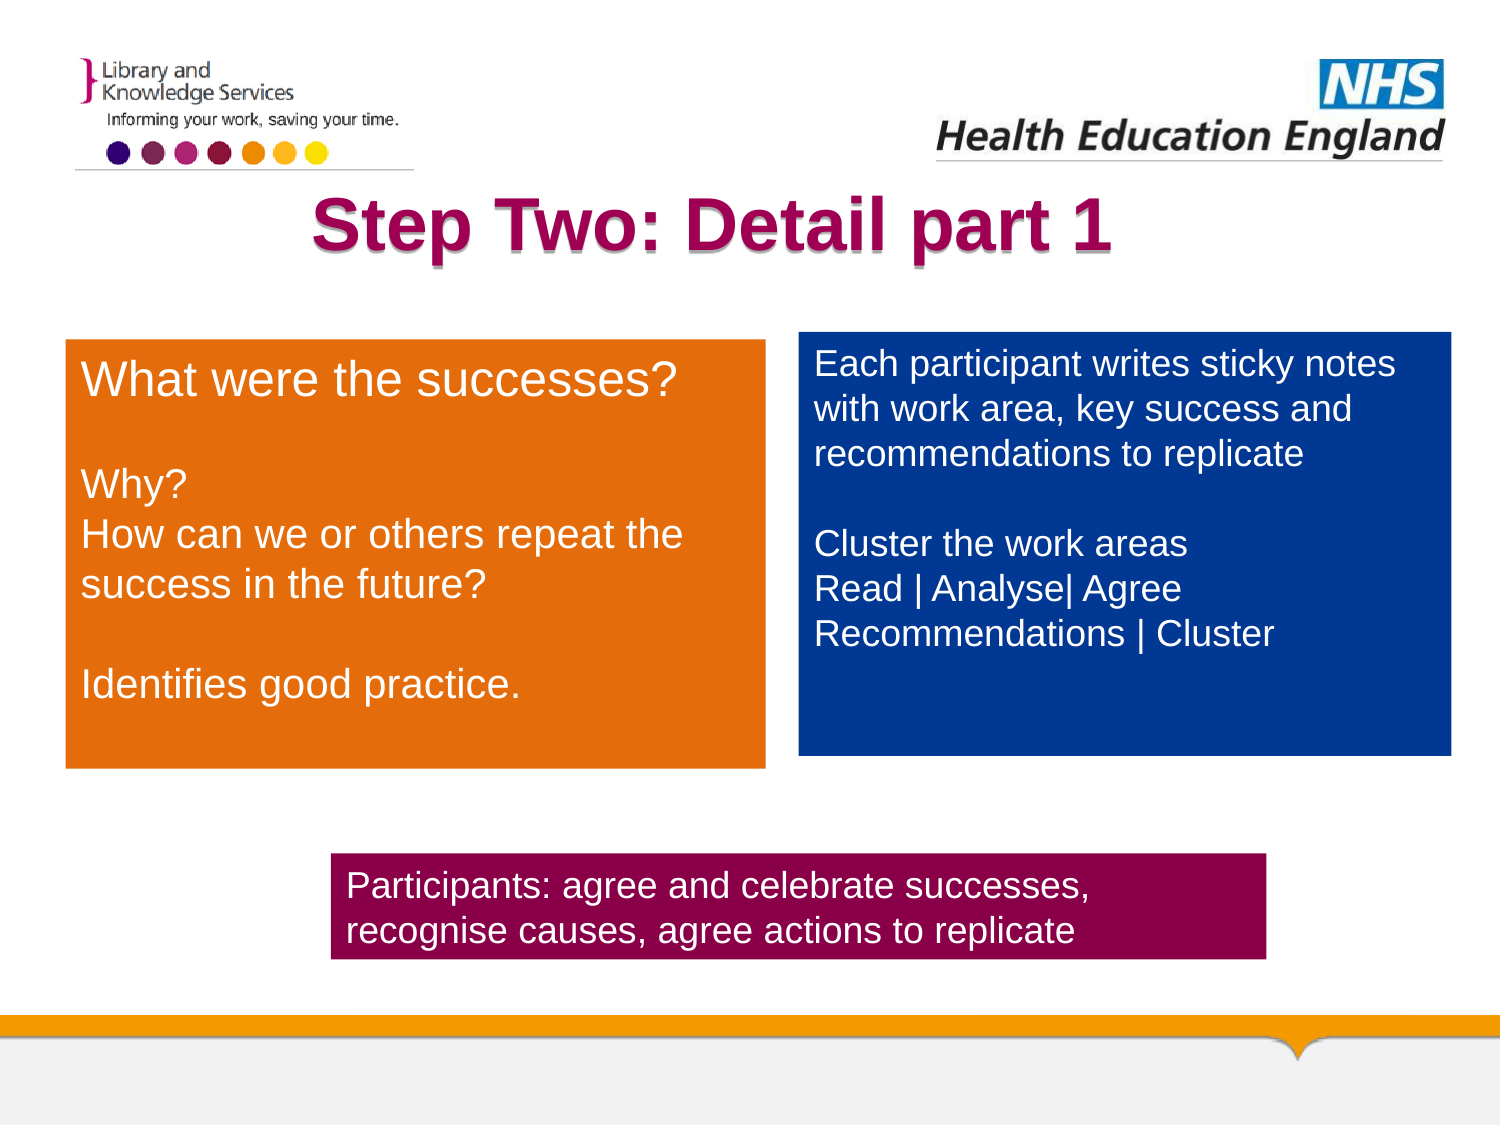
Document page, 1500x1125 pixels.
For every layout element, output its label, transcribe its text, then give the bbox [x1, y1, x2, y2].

text_box What were the successes? Why? How can we or others repeat the success in the future? Identifies good practice. [65, 339, 766, 769]
text_box Each participant writes sticky notes with work area, key success and recommendations to replicate Cluster the work areas Read | Analyse| Agree Recommendations | Cluster [798, 331, 1452, 756]
text_box Participants: agree and celebrate successes, recognise causes, agree actions to replicate [330, 853, 1267, 960]
picture [75, 54, 416, 169]
title Step Two: Detail part 1 [75, 168, 1432, 280]
